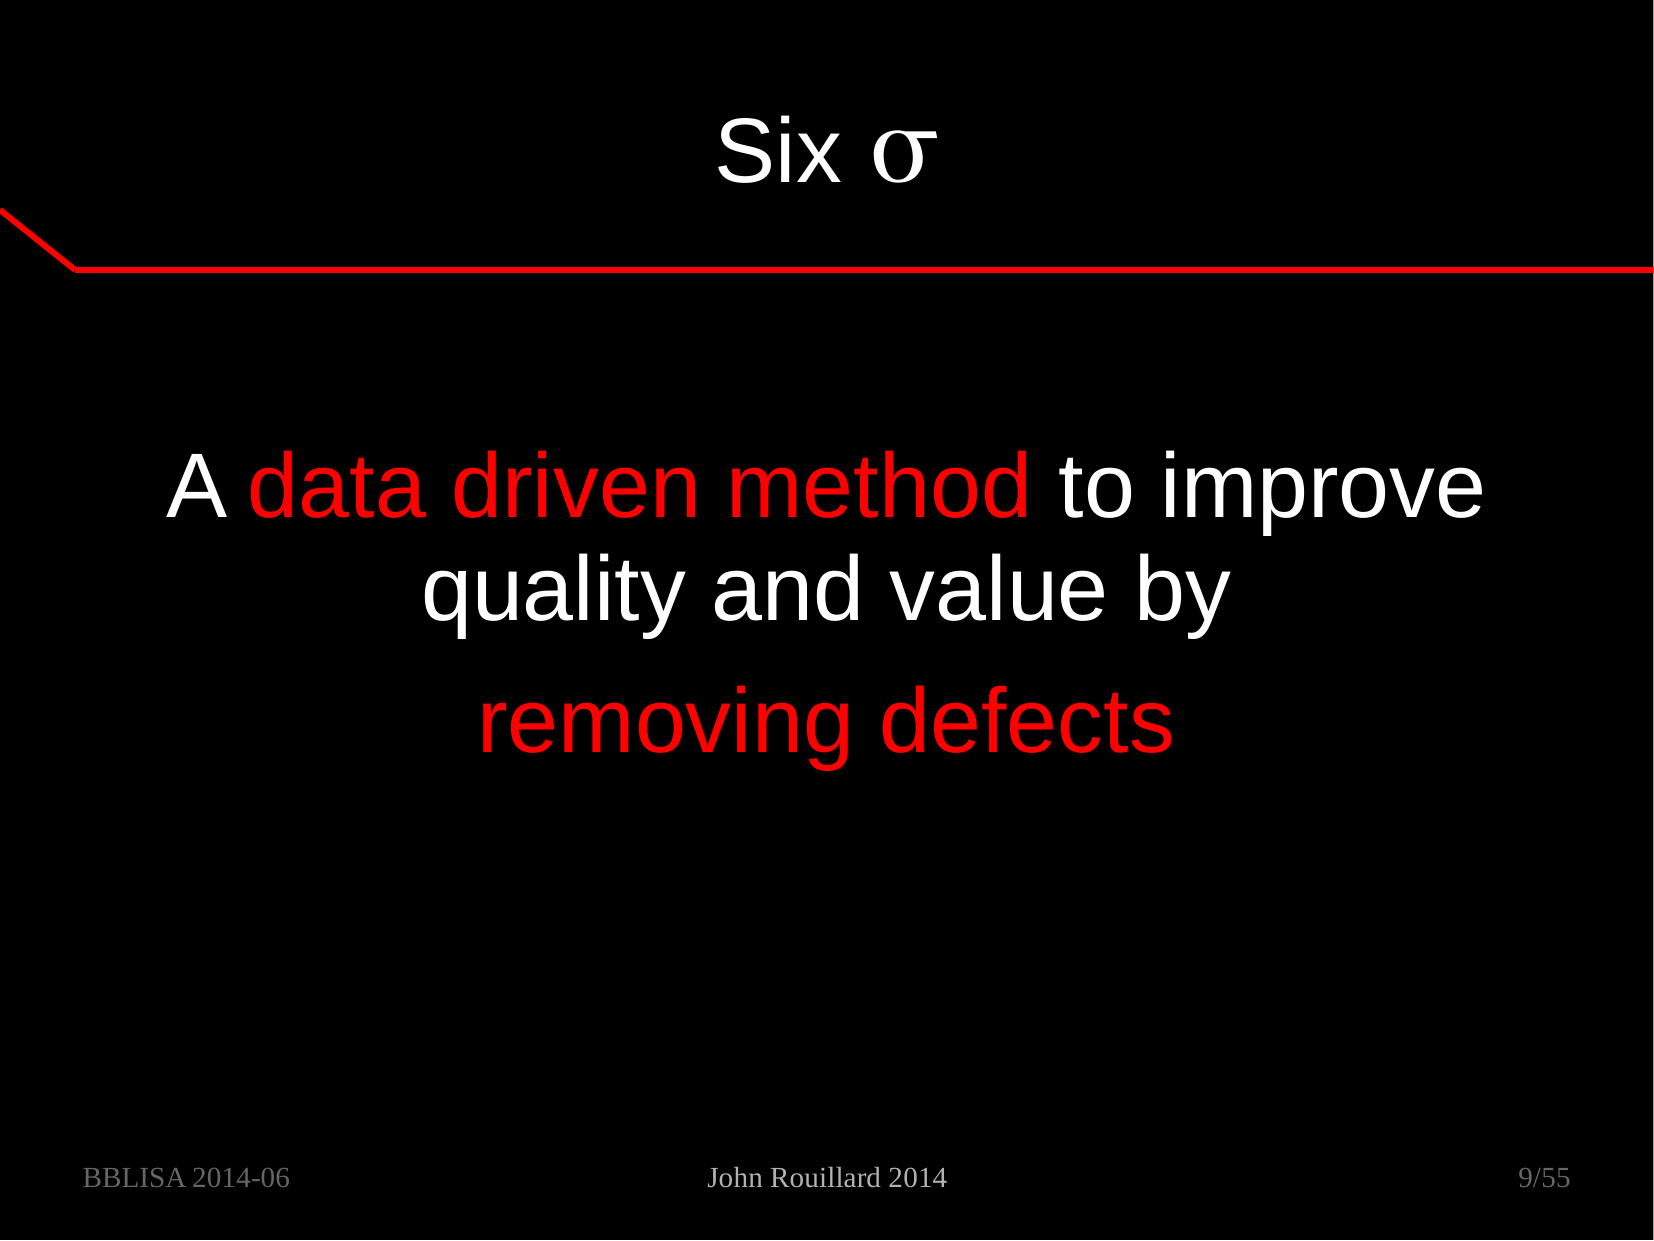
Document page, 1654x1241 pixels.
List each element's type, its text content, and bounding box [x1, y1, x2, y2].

list A data driven method to improve quality and value by removing defects [82, 435, 1571, 1110]
title Six  [82, 49, 1571, 257]
